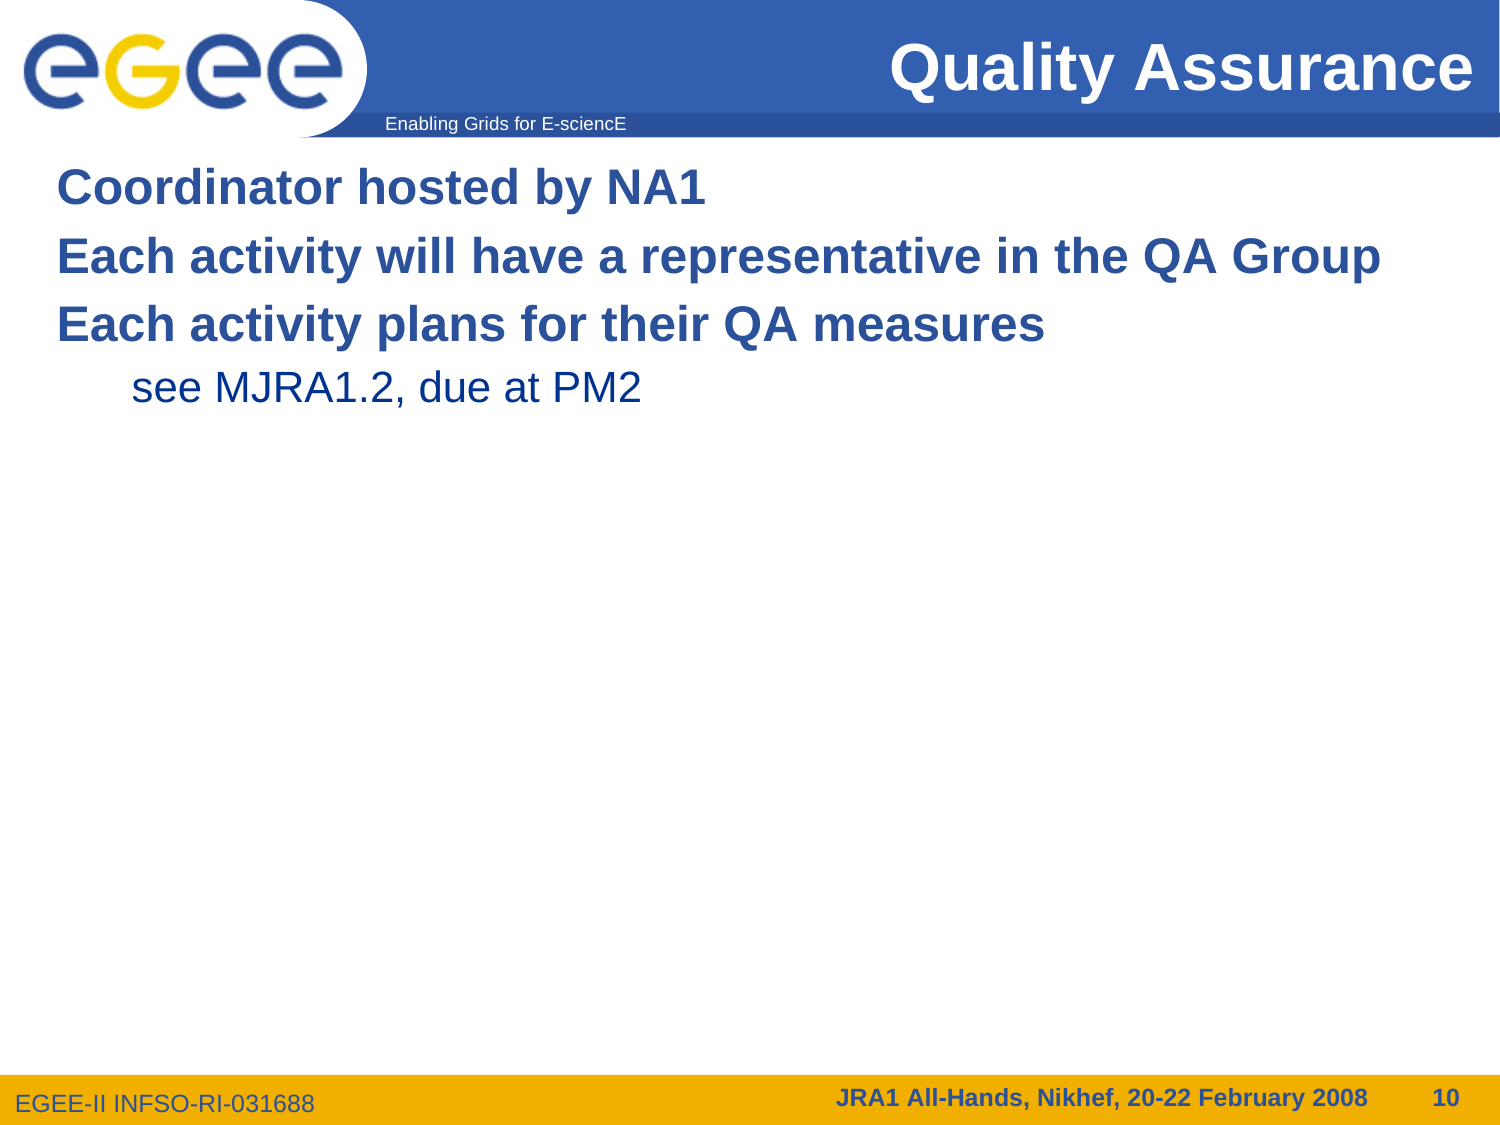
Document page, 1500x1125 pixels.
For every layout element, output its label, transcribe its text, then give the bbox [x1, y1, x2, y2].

title Quality Assurance [369, 0, 1475, 148]
list Coordinator hosted by NA1 Each activity will have a representative in the QA Group Each activity plans for their QA measures see MJRA1.2, due at PM2 [56, 159, 1466, 1036]
picture [18, 30, 349, 112]
